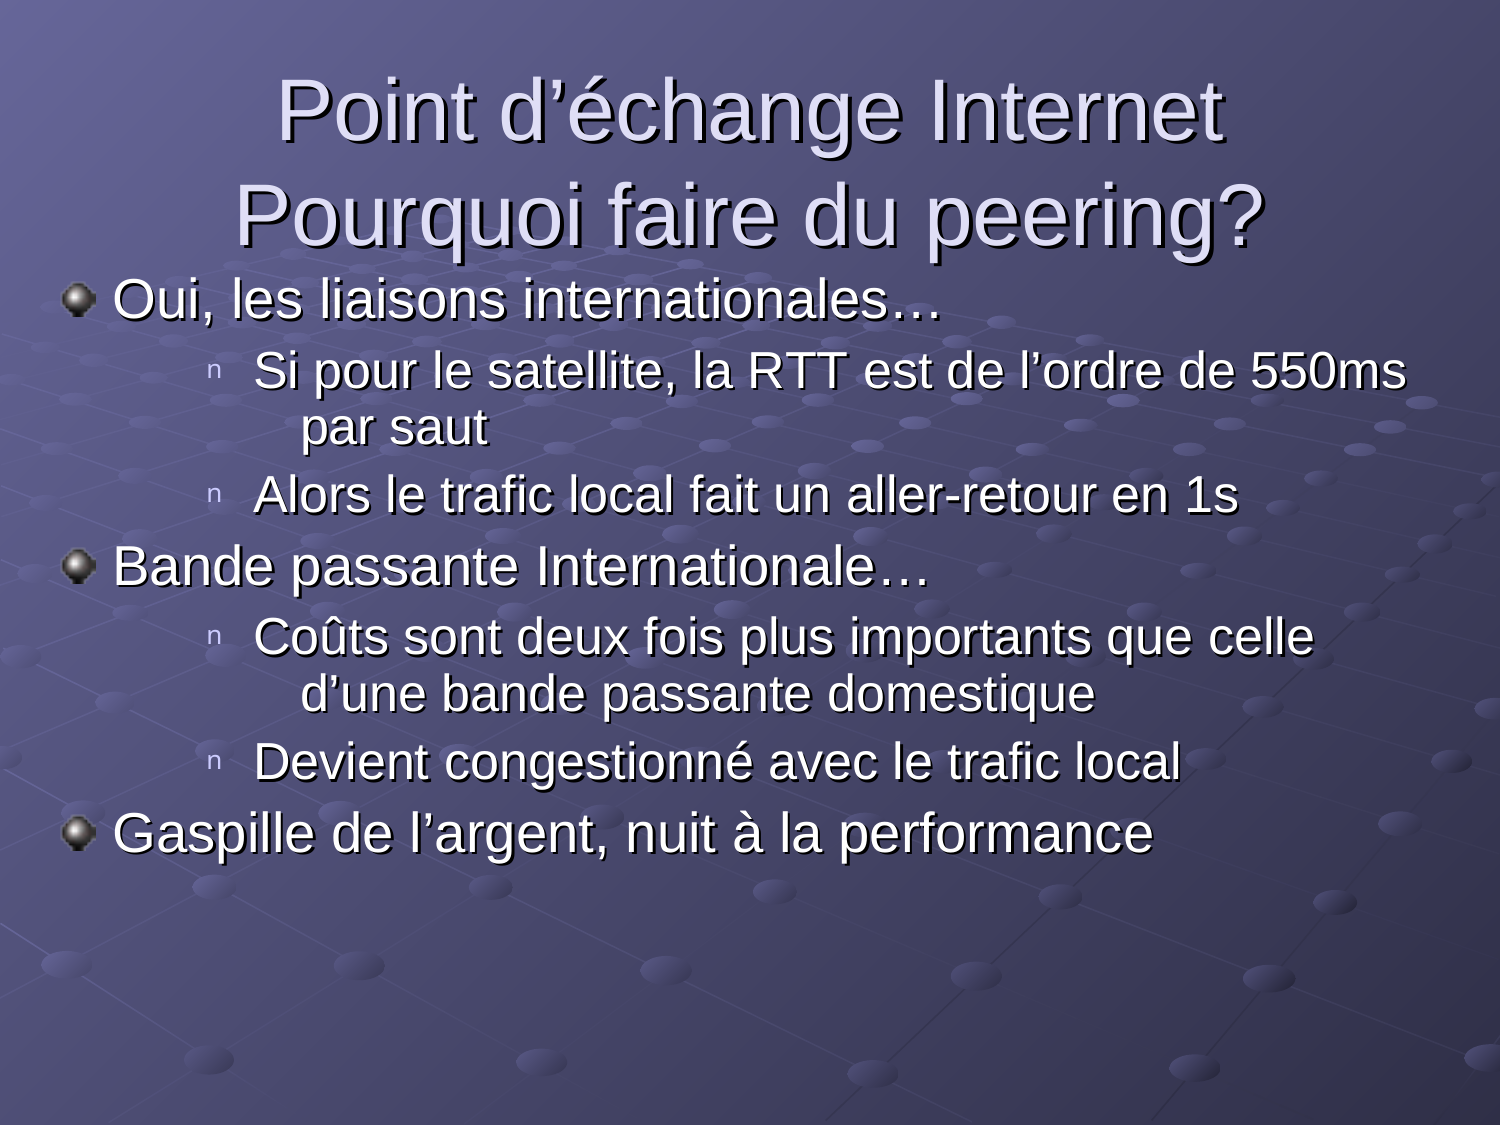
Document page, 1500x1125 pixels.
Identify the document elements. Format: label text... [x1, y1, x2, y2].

list Oui, les liaisons internationales… Si pour le satellite, la RTT est de l’ordre de 550ms par saut Alors le trafic local fait un aller-retour en 1s Bande passante Internationale… Coûts sont deux fois plus importants que celle d’une bande passante domestique Devient congestionné avec le trafic local Gaspille de l’argent, nuit à la performance [41, 262, 1471, 1007]
title Point d’échange Internet Pourquoi faire du peering? [75, 45, 1426, 233]
